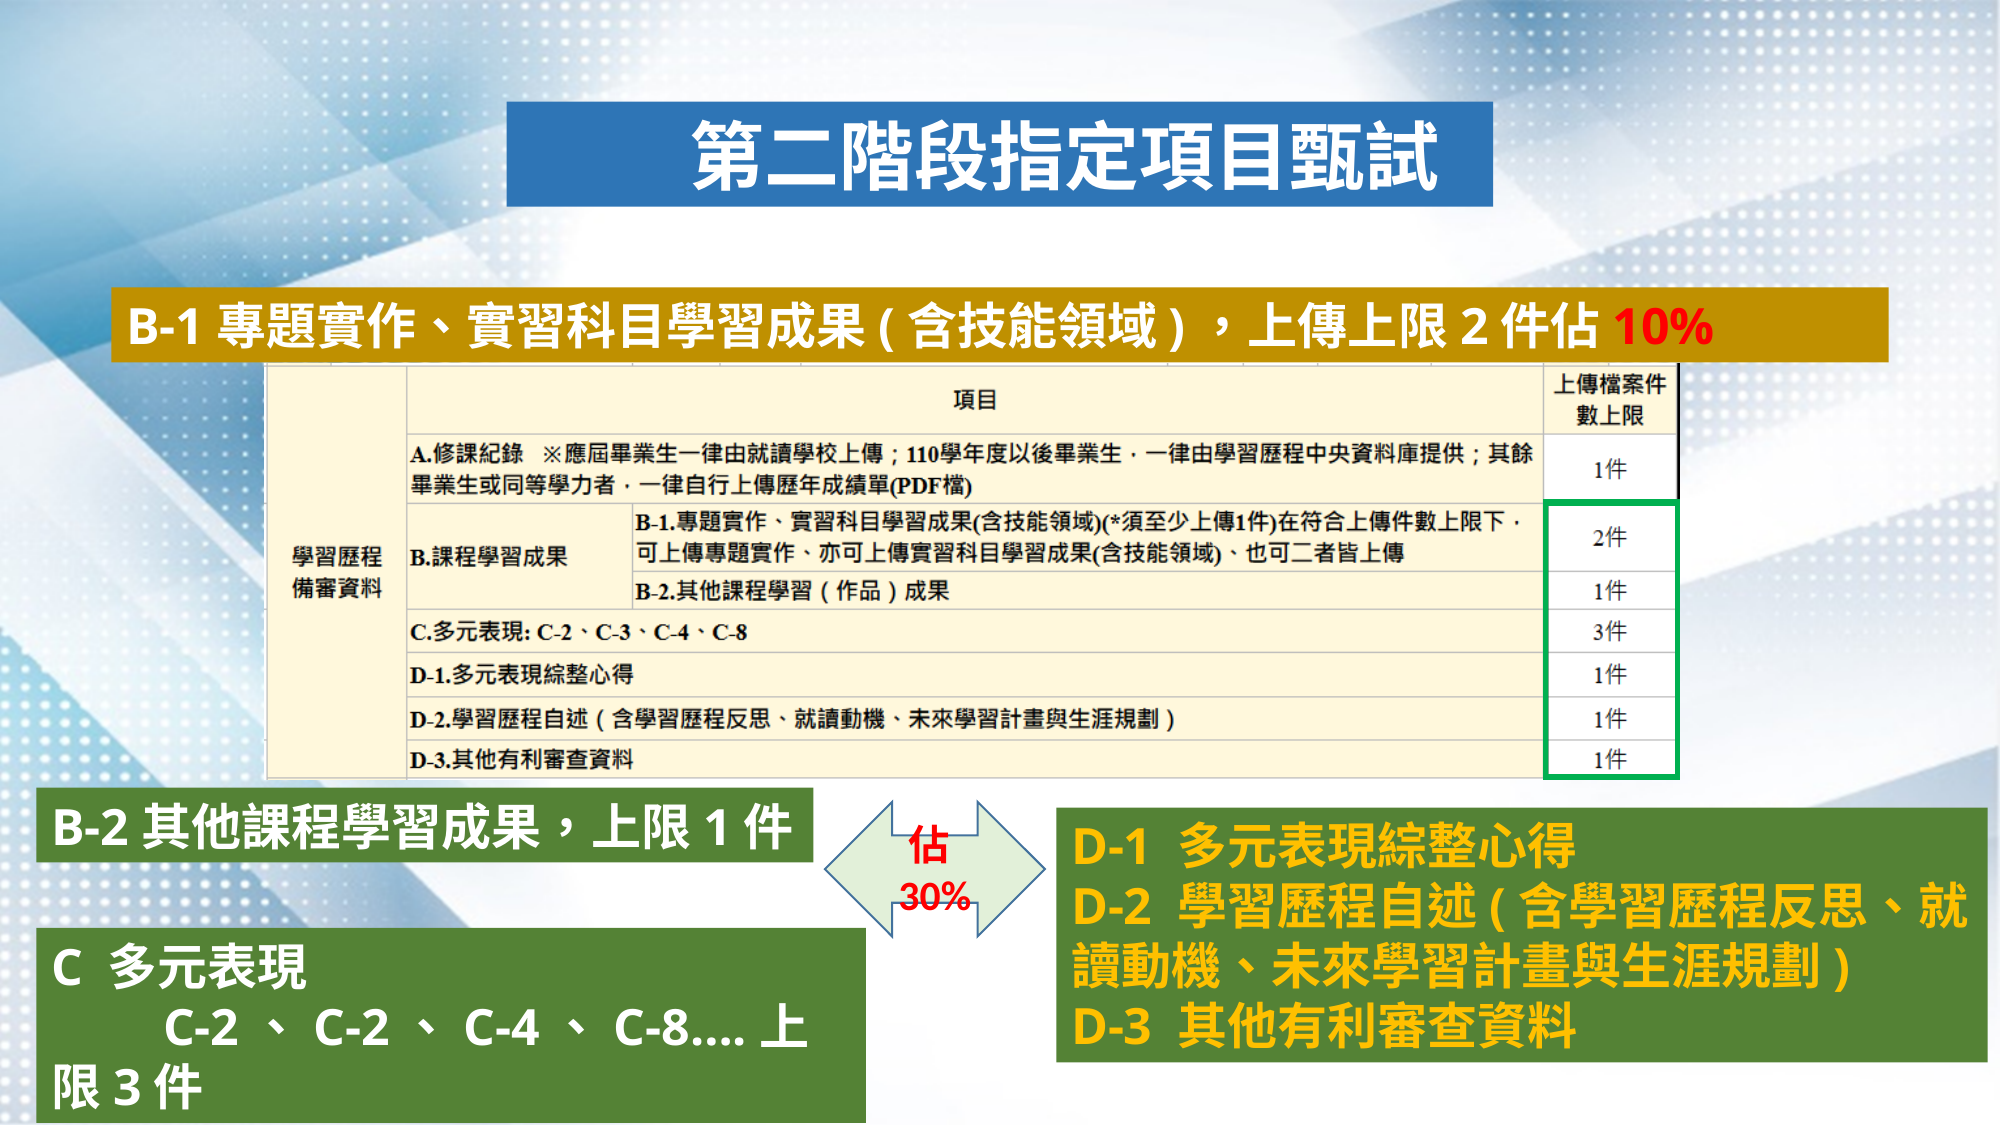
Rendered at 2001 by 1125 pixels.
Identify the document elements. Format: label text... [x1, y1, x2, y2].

text_box C 多元表現 C-2、C-2、C-4、C-8….上限3件 [36, 927, 866, 1123]
text_box 佔30% [925, 887, 934, 903]
text_box 佔30% [824, 801, 1045, 937]
picture [0, 0, 2000, 1125]
text_box B-2其他課程學習成果，上限1件 [36, 787, 814, 863]
text_box 佔30% [928, 849, 941, 856]
text_box 第二階段指定項目甄試 [506, 101, 1494, 207]
text_box B-1專題實作、實習科目學習成果(含技能領域)，上傳上限2件佔10% [111, 287, 1889, 363]
text_box D-1 多元表現綜整心得 D-2 學習歷程自述(含學習歷程反思、就讀動機、未來學習計畫與生涯規劃) D-3 其他有利審查資料 [1056, 807, 1988, 1063]
